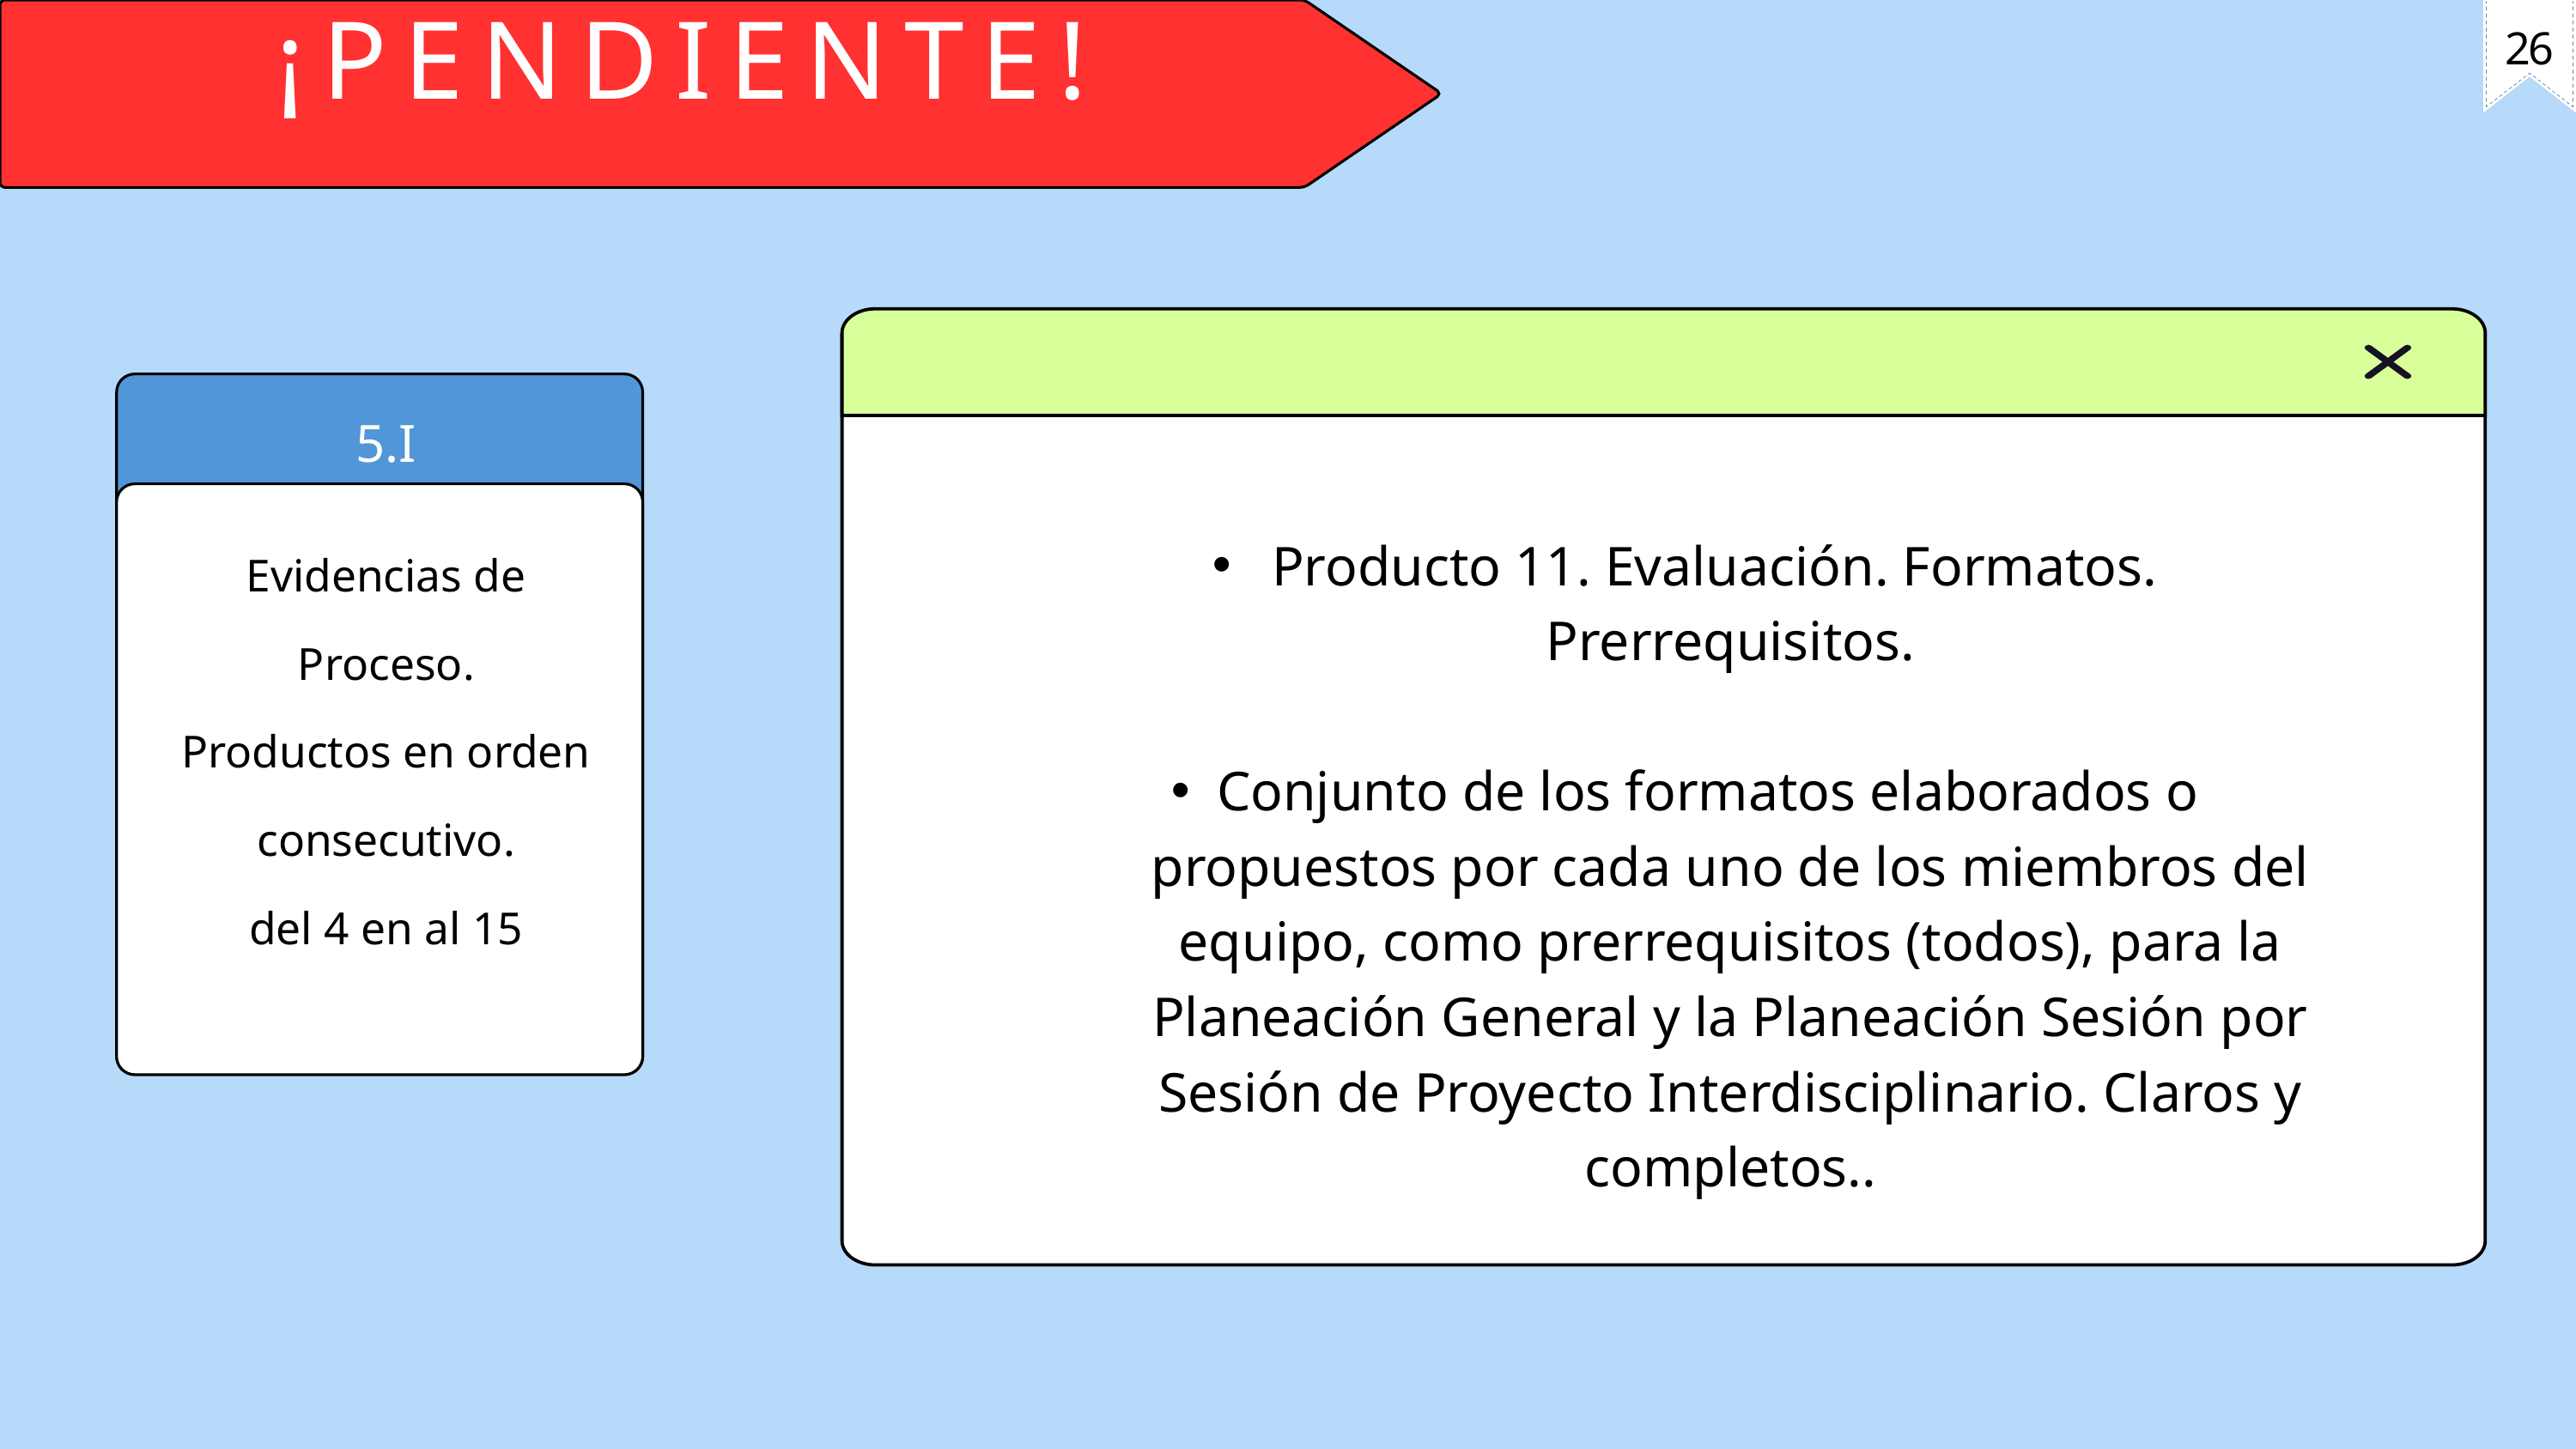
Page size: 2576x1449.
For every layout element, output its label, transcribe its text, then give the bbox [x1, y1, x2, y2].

text_box Evidencias de Proceso. Productos en orden consecutivo. del 4 en al 15 [152, 512, 621, 853]
text_box [0, 0, 2576, 1449]
text_box Producto 11. Evaluación. Formatos. Prerrequisitos. Conjunto de los formatos elaborados o propuestos por cada uno de los miembros del equipo, como prerrequisitos (todos), para la Planeación General y la Planeación Sesión por Sesión de Proyecto Interdisciplinario. Claros y completos.. [933, 521, 2347, 1121]
text_box 5.I [157, 369, 616, 463]
text_box 26 [2488, 10, 2571, 71]
text_box ¡PENDIENTE! [0, 0, 1365, 188]
